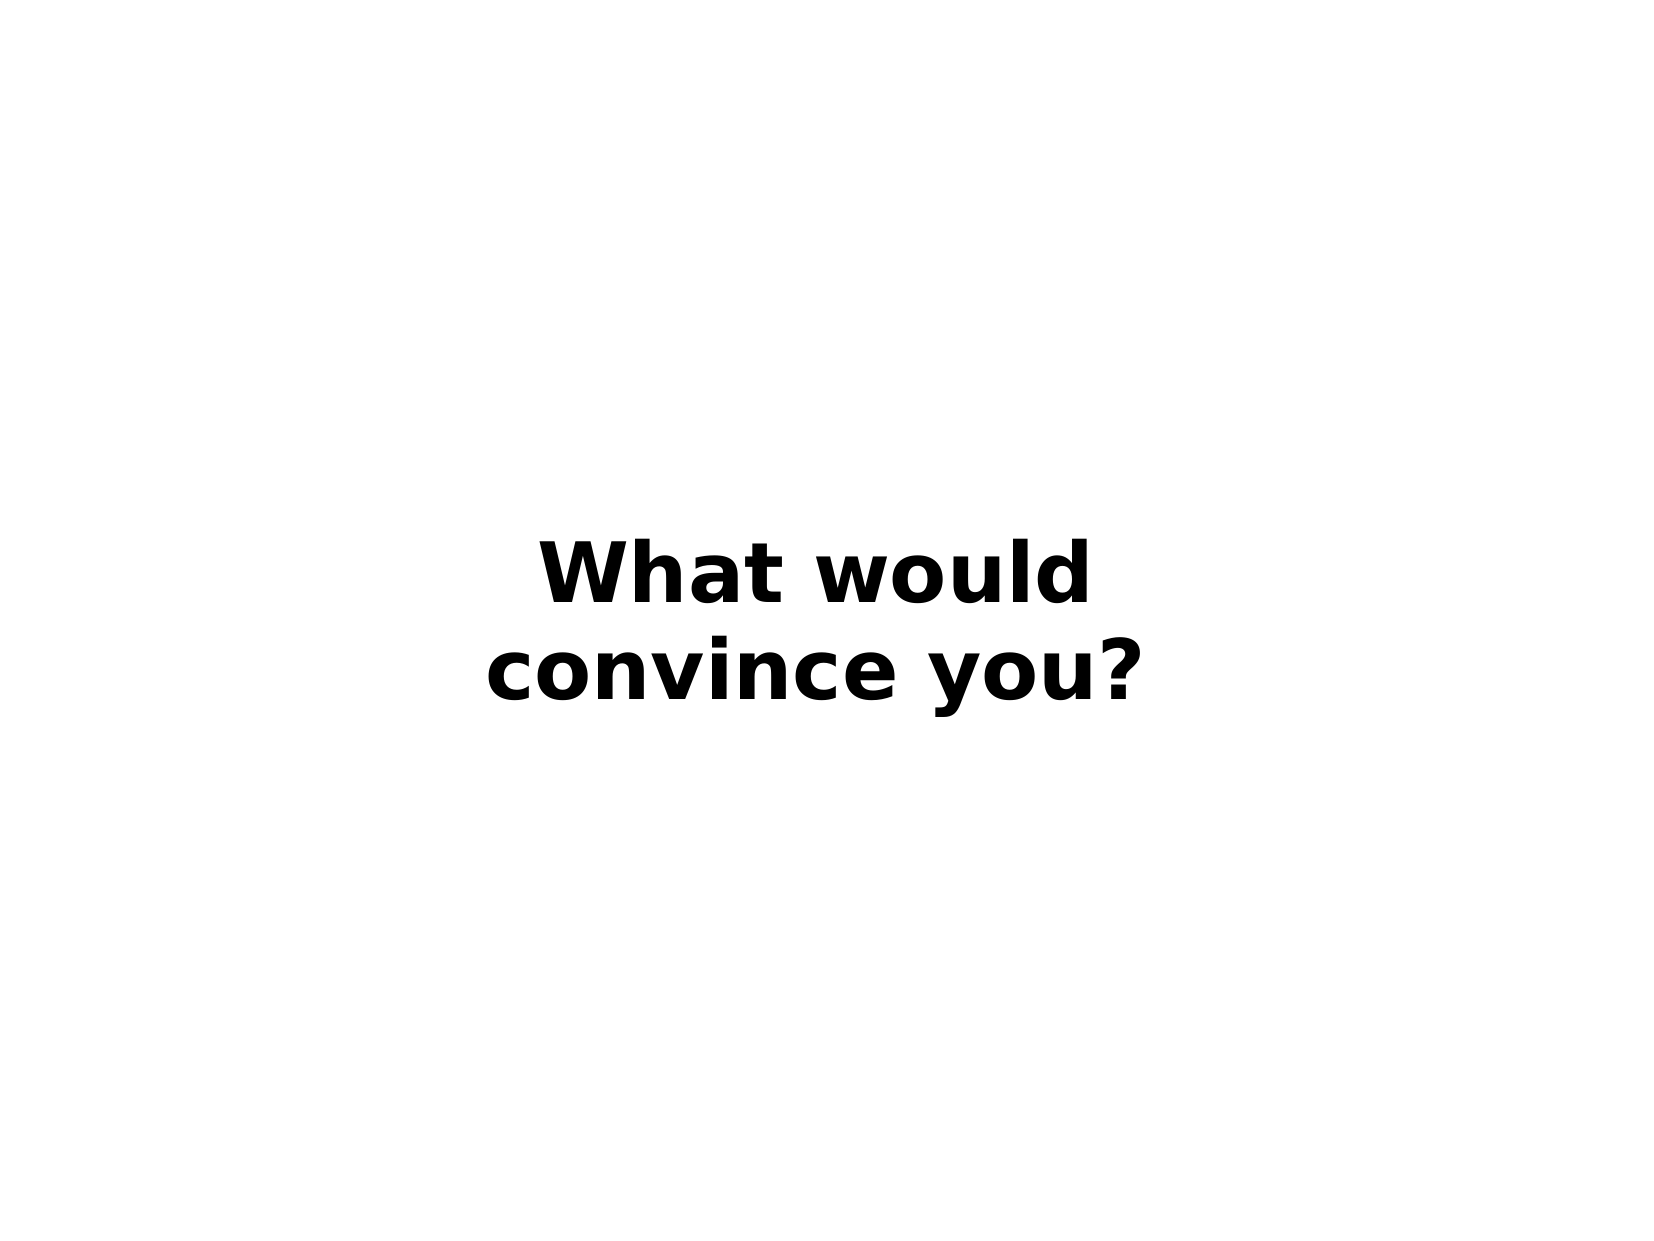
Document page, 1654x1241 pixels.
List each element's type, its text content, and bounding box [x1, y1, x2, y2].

title What would convince you? [47, 506, 1585, 739]
